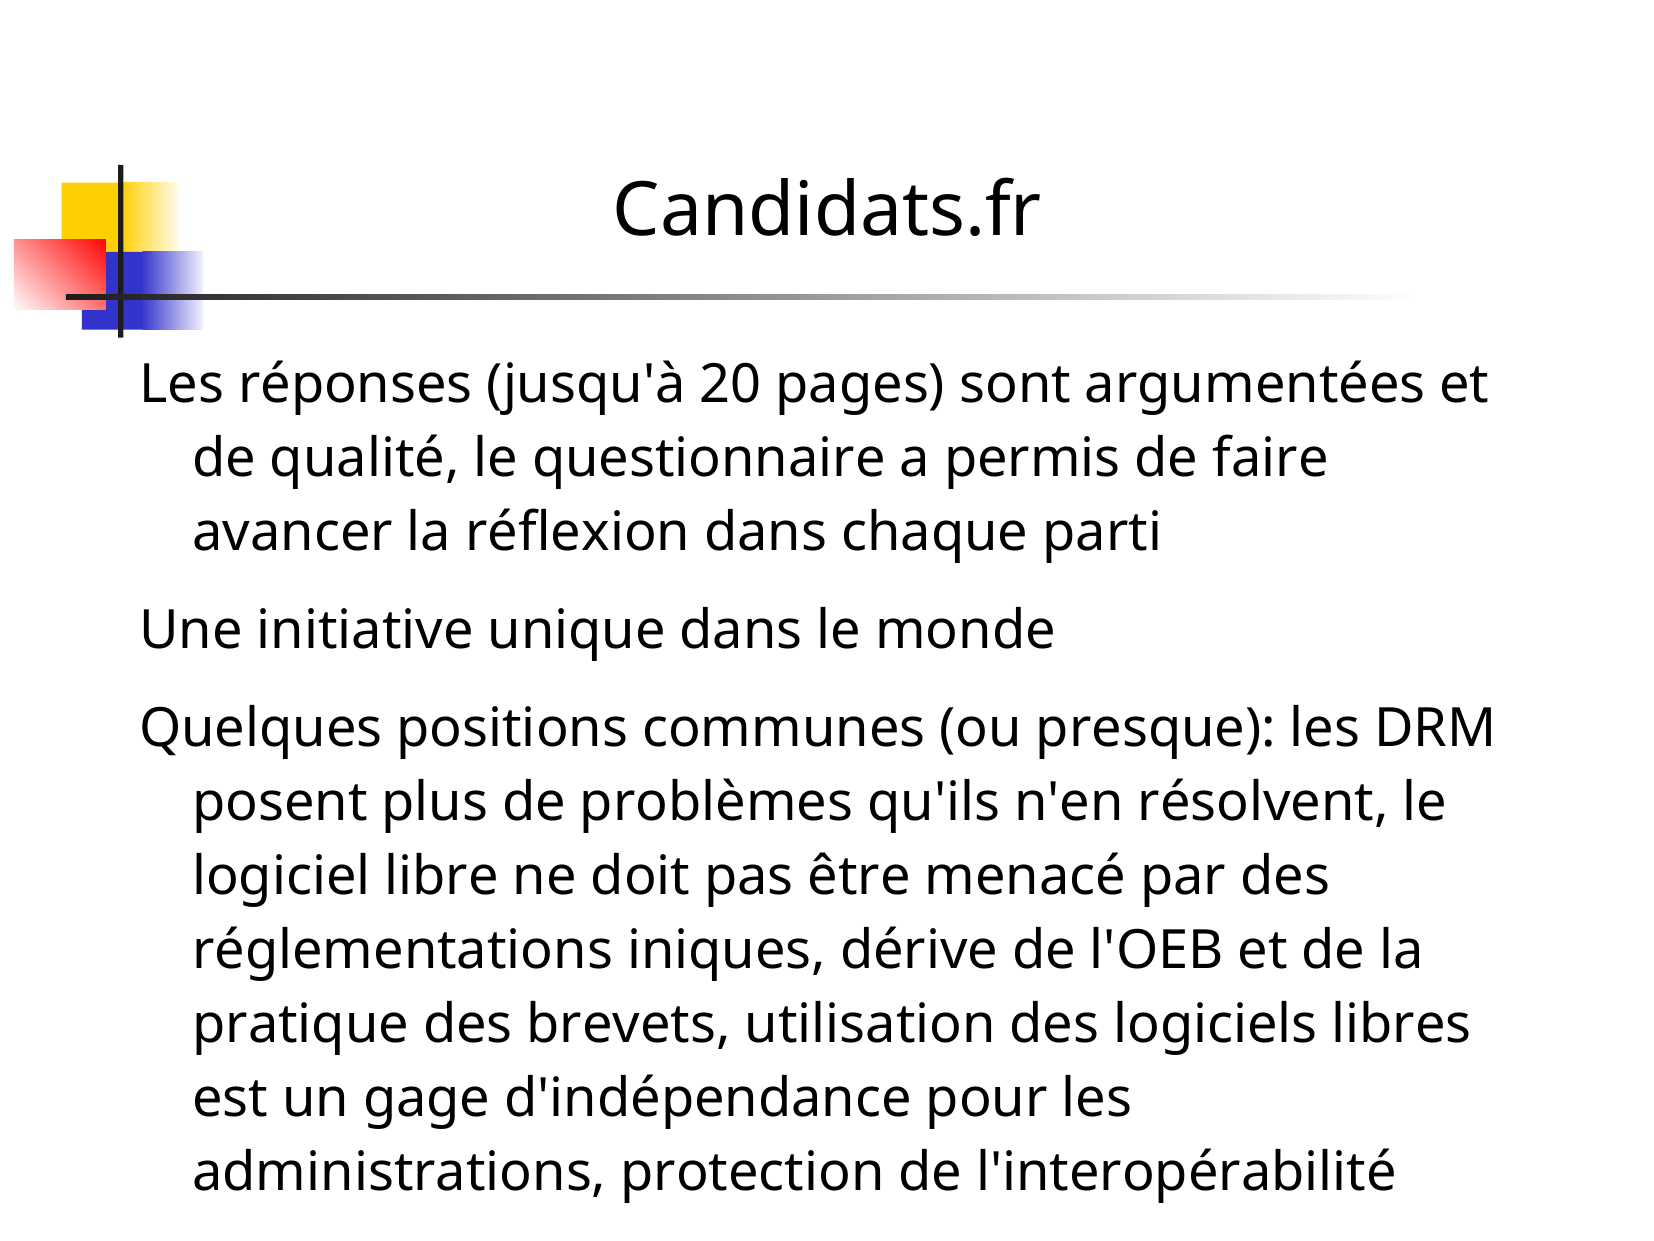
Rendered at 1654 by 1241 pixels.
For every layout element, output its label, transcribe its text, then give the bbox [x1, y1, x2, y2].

list Les réponses (jusqu'à 20 pages) sont argumentées et de qualité, le questionnaire a permis de faire avancer la réflexion dans chaque parti Une initiative unique dans le monde Quelques positions communes (ou presque): les DRM posent plus de problèmes qu'ils n'en résolvent, le logiciel libre ne doit pas être menacé par des réglementations iniques, dérive de l'OEB et de la pratique des brevets, utilisation des logiciels libres est un gage d'indépendance pour les administrations, protection de l'interopérabilité [121, 344, 1534, 1241]
title Candidats.fr [121, 110, 1534, 303]
